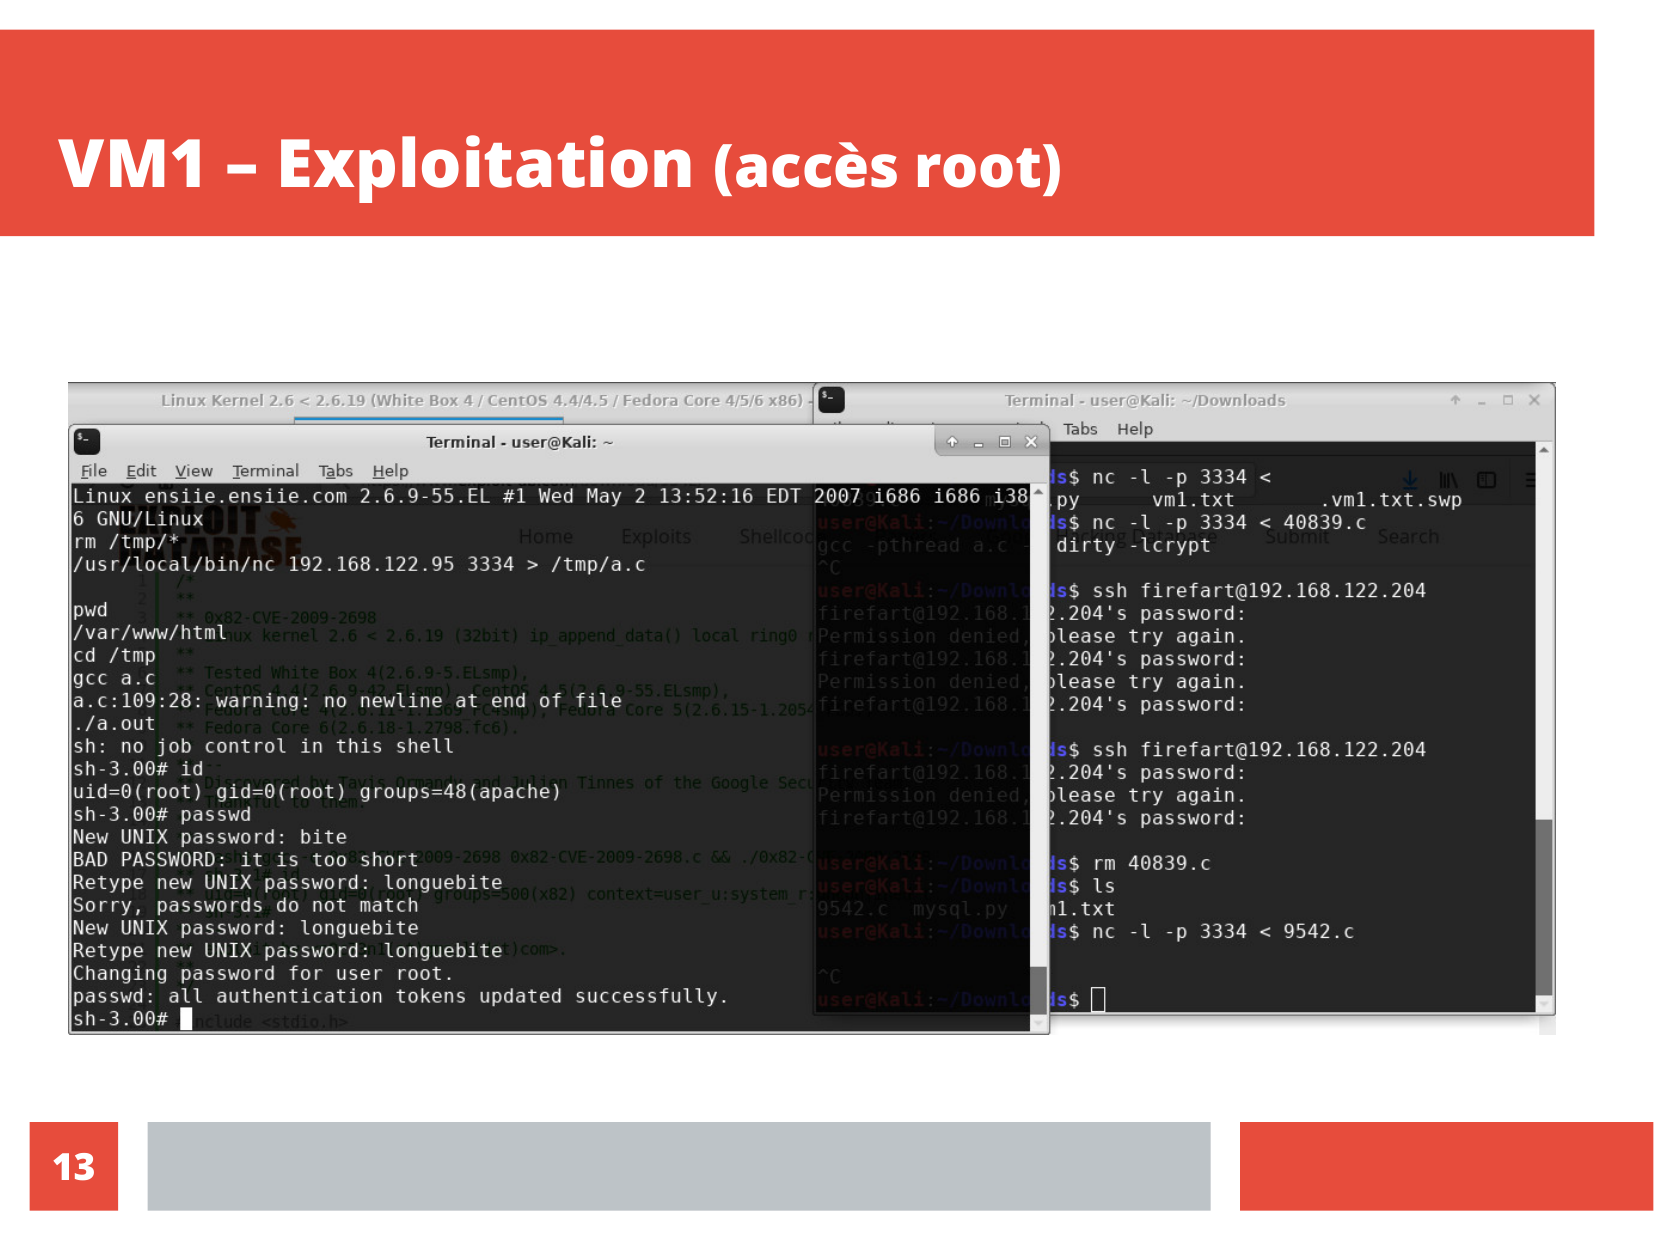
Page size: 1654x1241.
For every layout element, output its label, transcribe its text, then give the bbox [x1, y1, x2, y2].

title VM1 – Exploitation (accès root) [59, 59, 1595, 207]
picture [68, 382, 1556, 1035]
